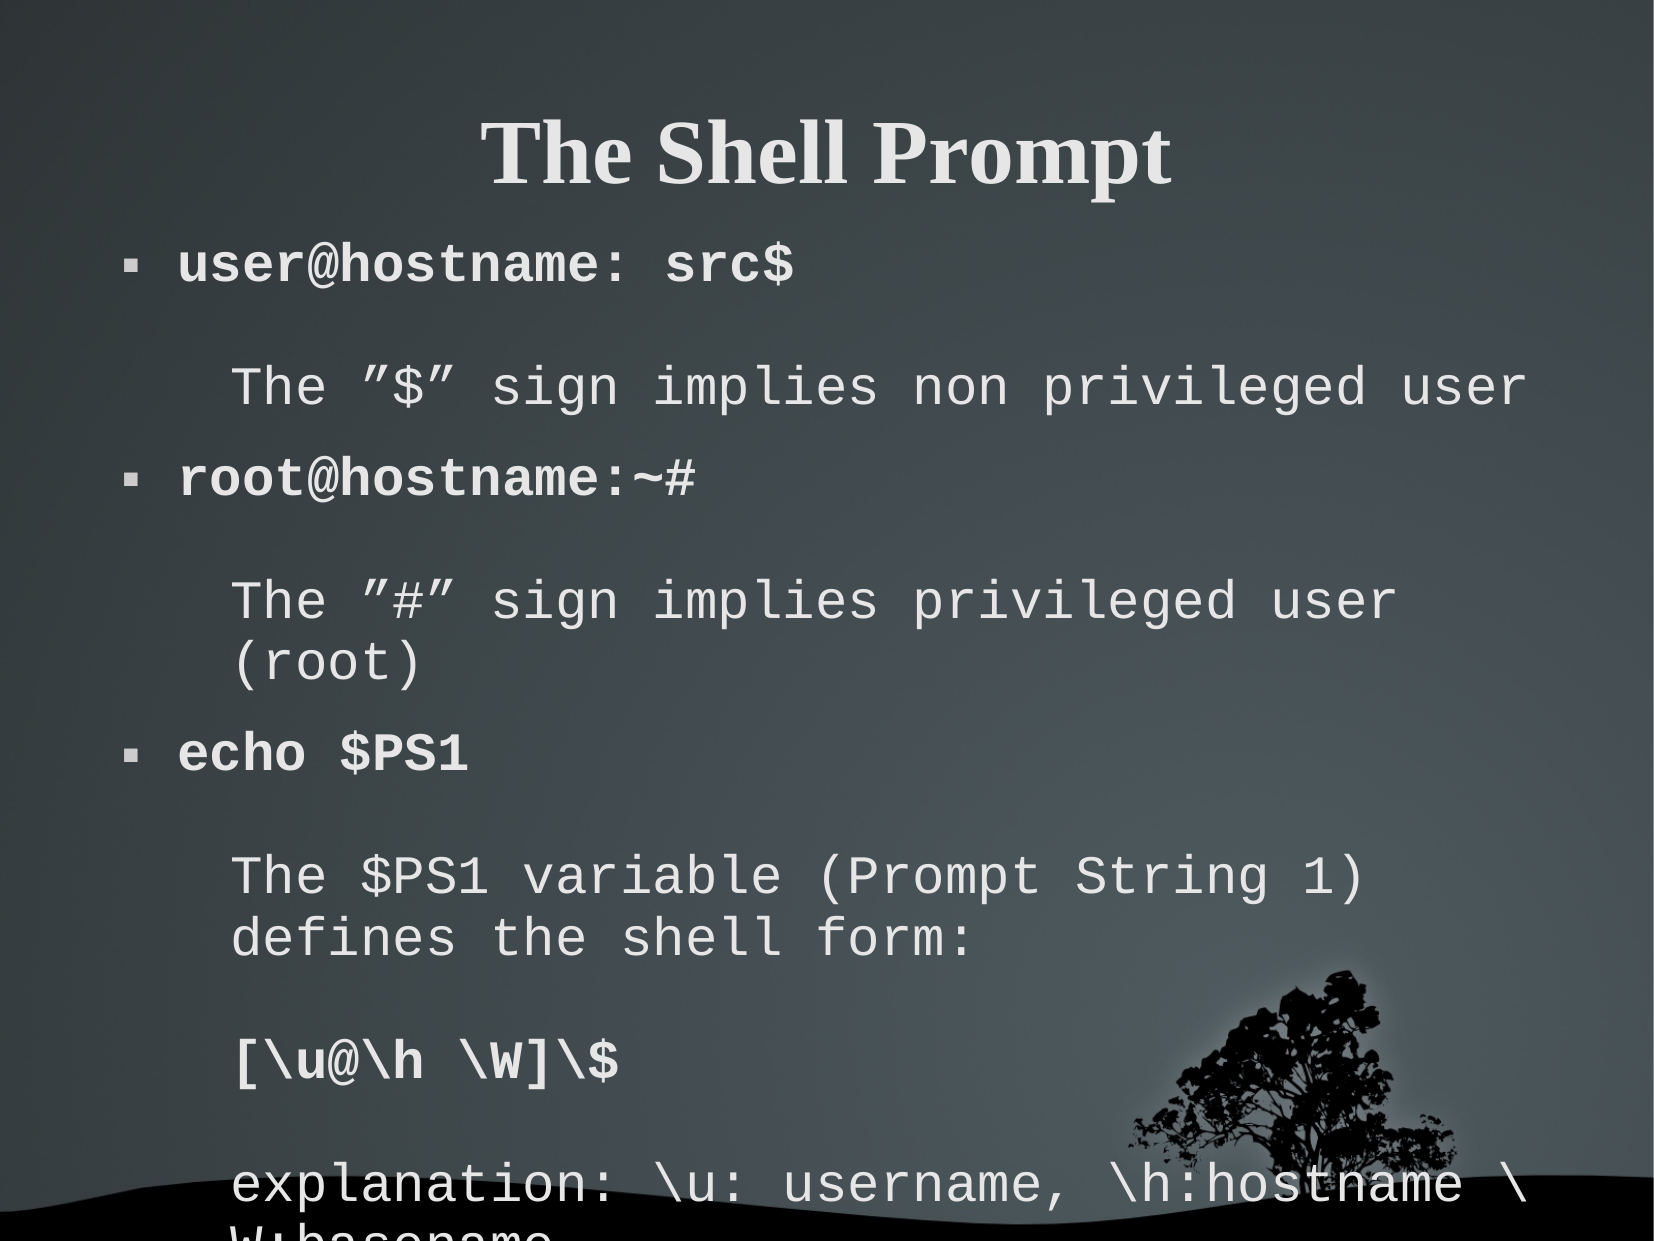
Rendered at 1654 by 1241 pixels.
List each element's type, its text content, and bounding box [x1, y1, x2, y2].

picture [436, 1237, 448, 1241]
picture [532, 1236, 545, 1241]
list user@hostname: src$ The ”$” sign implies non privileged user root@hostname:~# The ”#” sign implies privileged user (root) echo $PS1 The $PS1 variable (Prompt String 1) defines the shell form: [\u@\h \W]\$ explanation: \u: username, \h:hostname \W:basename Additional information: $ man bash | grep -A 33 -m 3 PROMPTING [88, 236, 1577, 1216]
picture [467, 1237, 478, 1241]
picture [337, 1237, 348, 1241]
picture [0, 0, 1654, 1241]
picture [402, 1236, 415, 1241]
picture [306, 1237, 318, 1241]
title The Shell Prompt [82, 49, 1571, 257]
